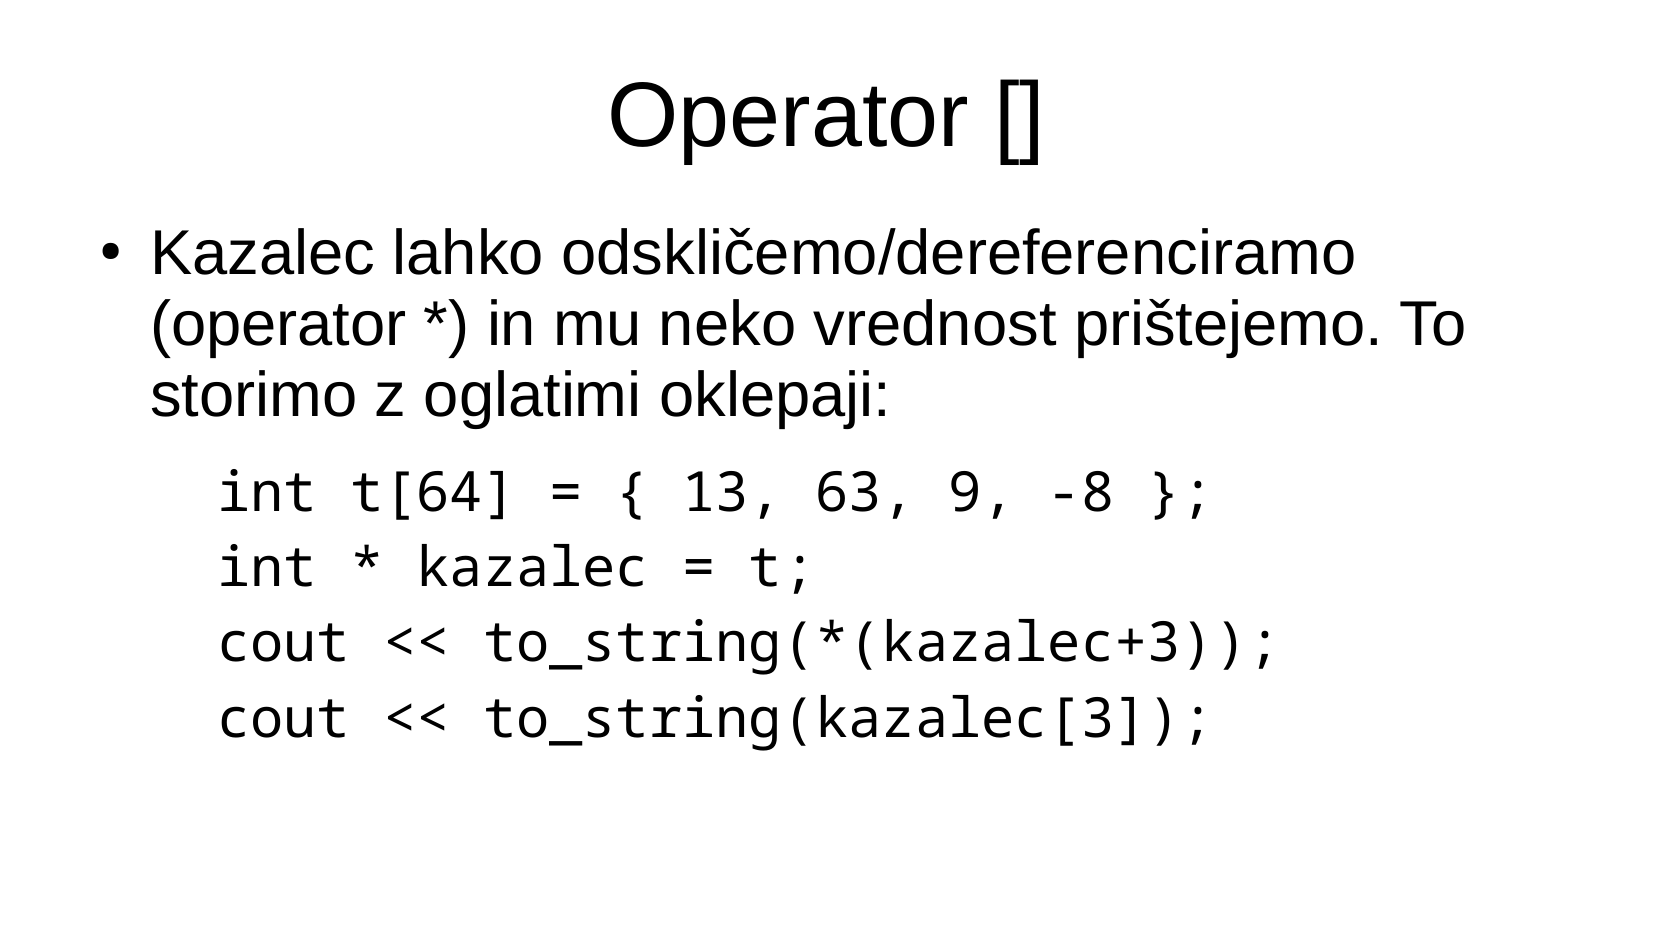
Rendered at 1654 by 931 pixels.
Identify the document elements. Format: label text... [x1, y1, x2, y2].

list Kazalec lahko odskličemo/dereferenciramo (operator *) in mu neko vrednost prištejemo. To storimo z oglatimi oklepaji: int t[64] = { 13, 63, 9, -8 }; int * kazalec = t; cout << to_string(*(kazalec+3)); cout << to_string(kazalec[3]); [82, 217, 1571, 758]
title Operator [] [82, 37, 1571, 193]
